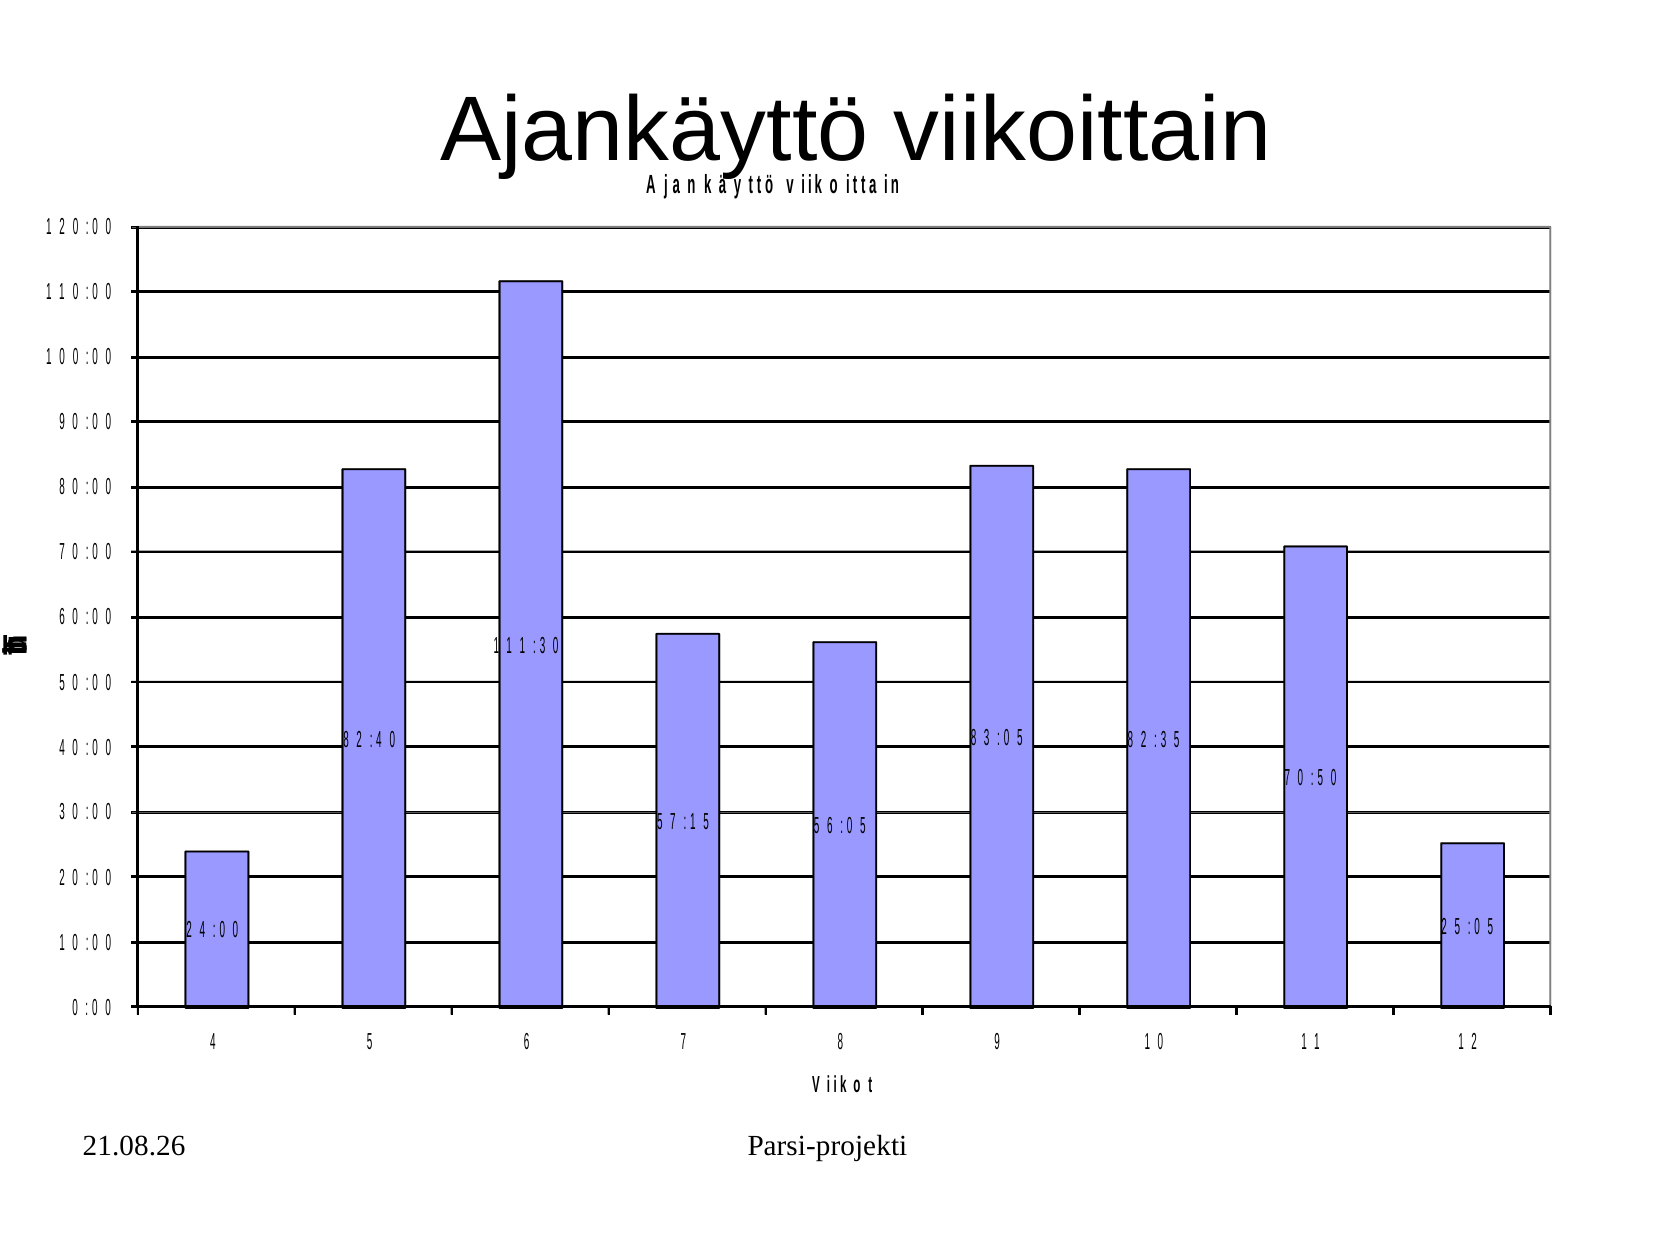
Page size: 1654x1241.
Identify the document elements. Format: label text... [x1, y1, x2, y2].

title Ajankäyttö viikoittain [112, 32, 1601, 226]
picture [0, 151, 1576, 1126]
